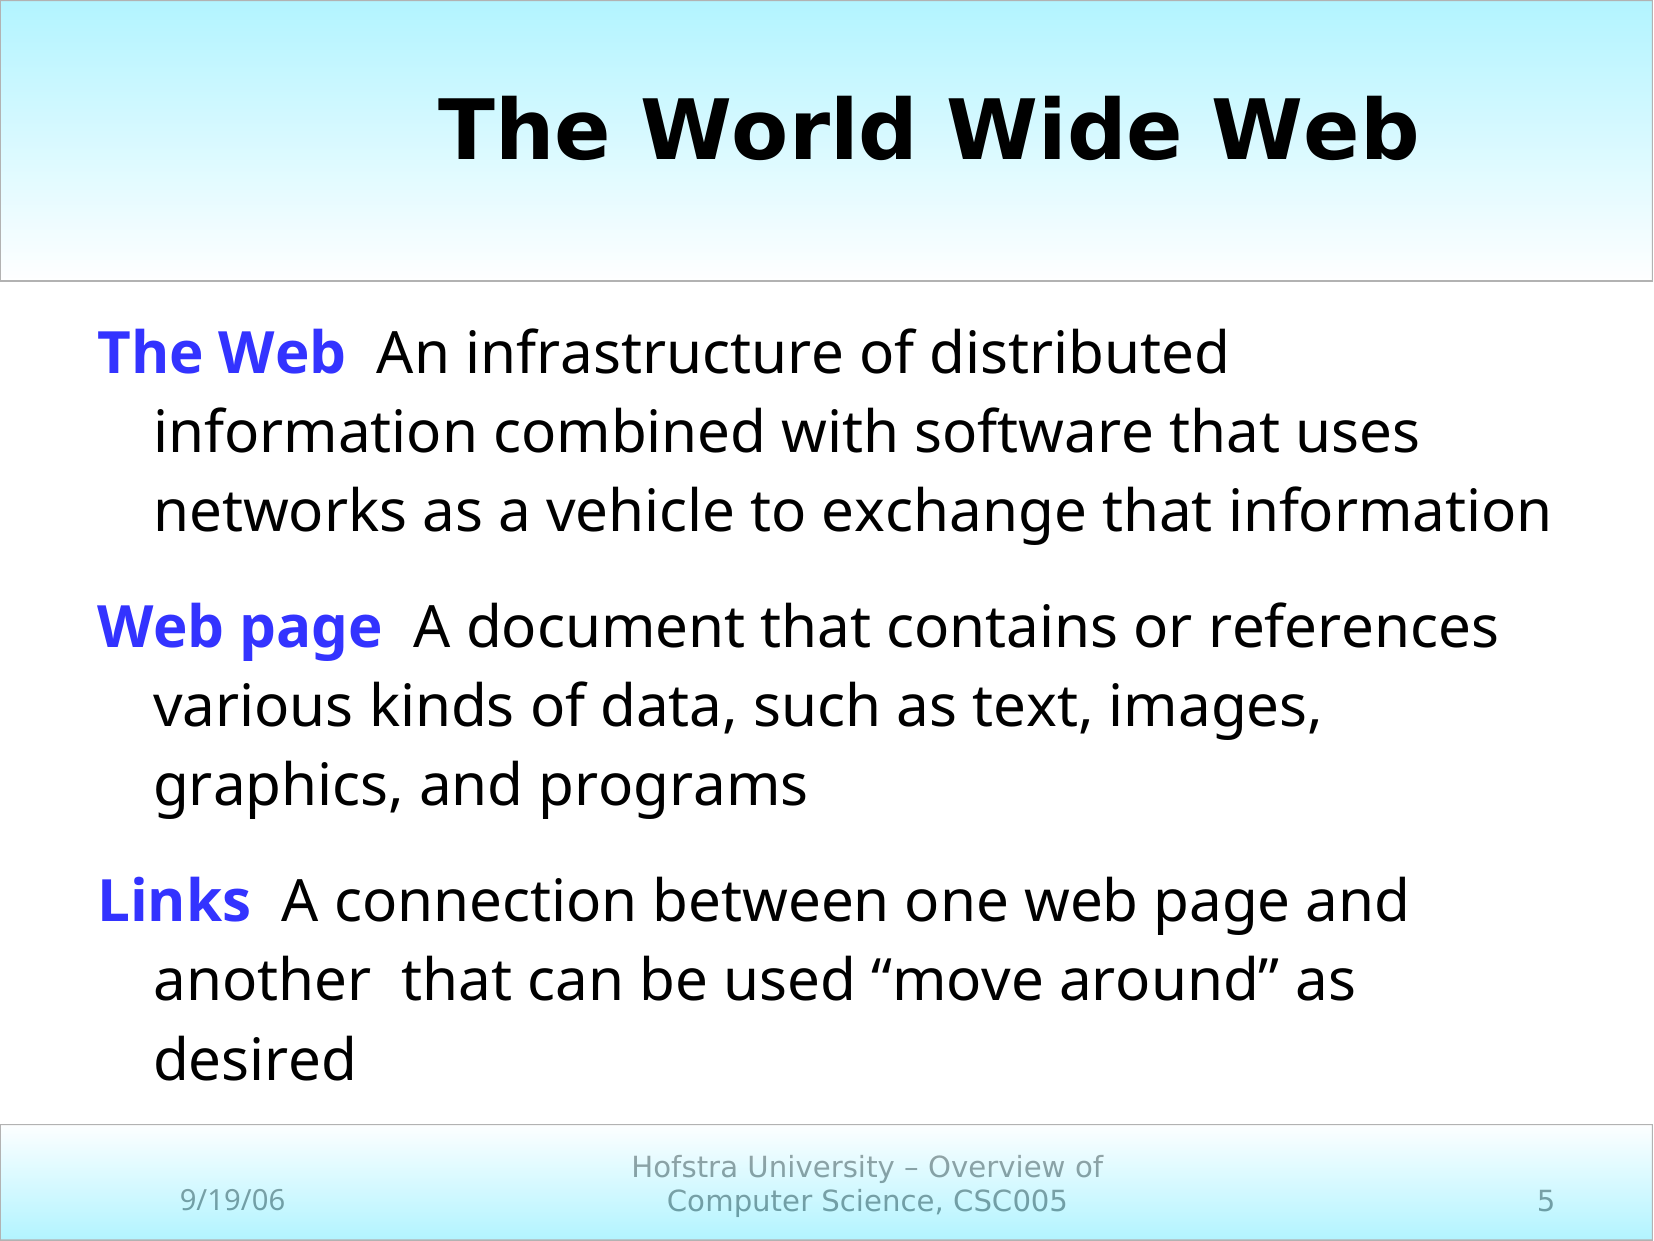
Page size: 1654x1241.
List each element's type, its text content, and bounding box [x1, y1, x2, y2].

title The World Wide Web [247, 27, 1612, 235]
list The Web An infrastructure of distributed information combined with software that uses networks as a vehicle to exchange that information Web page A document that contains or references various kinds of data, such as text, images, graphics, and programs Links A connection between one web page and another that can be used “move around” as desired [82, 303, 1571, 1173]
